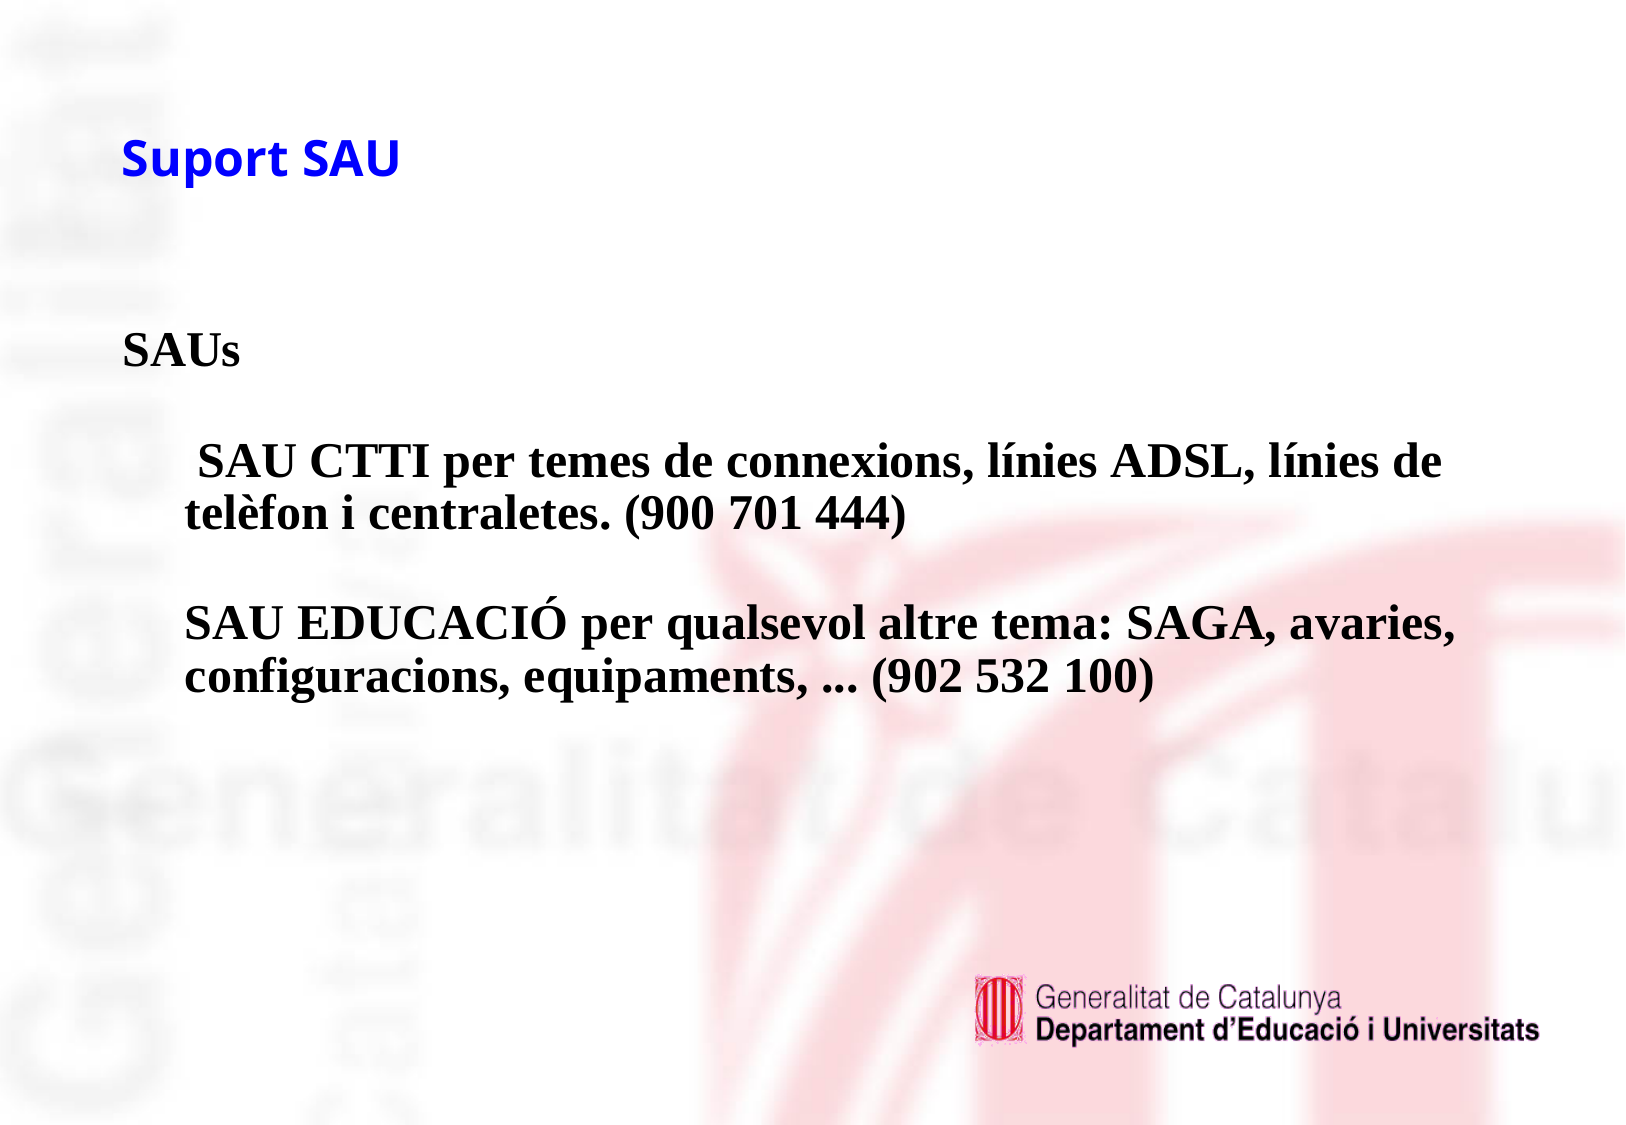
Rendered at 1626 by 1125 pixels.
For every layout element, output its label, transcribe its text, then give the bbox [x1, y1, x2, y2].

title Suport SAU [121, 107, 1151, 207]
subtitle SAUs SAU CTTI per temes de connexions, línies ADSL, línies de telèfon i centraletes. (900 701 444) SAU EDUCACIÓ per qualsevol altre tema: SAGA, avaries, configuracions, equipaments, ... (902 532 100) [109, 324, 1536, 886]
picture [0, 0, 1626, 1125]
